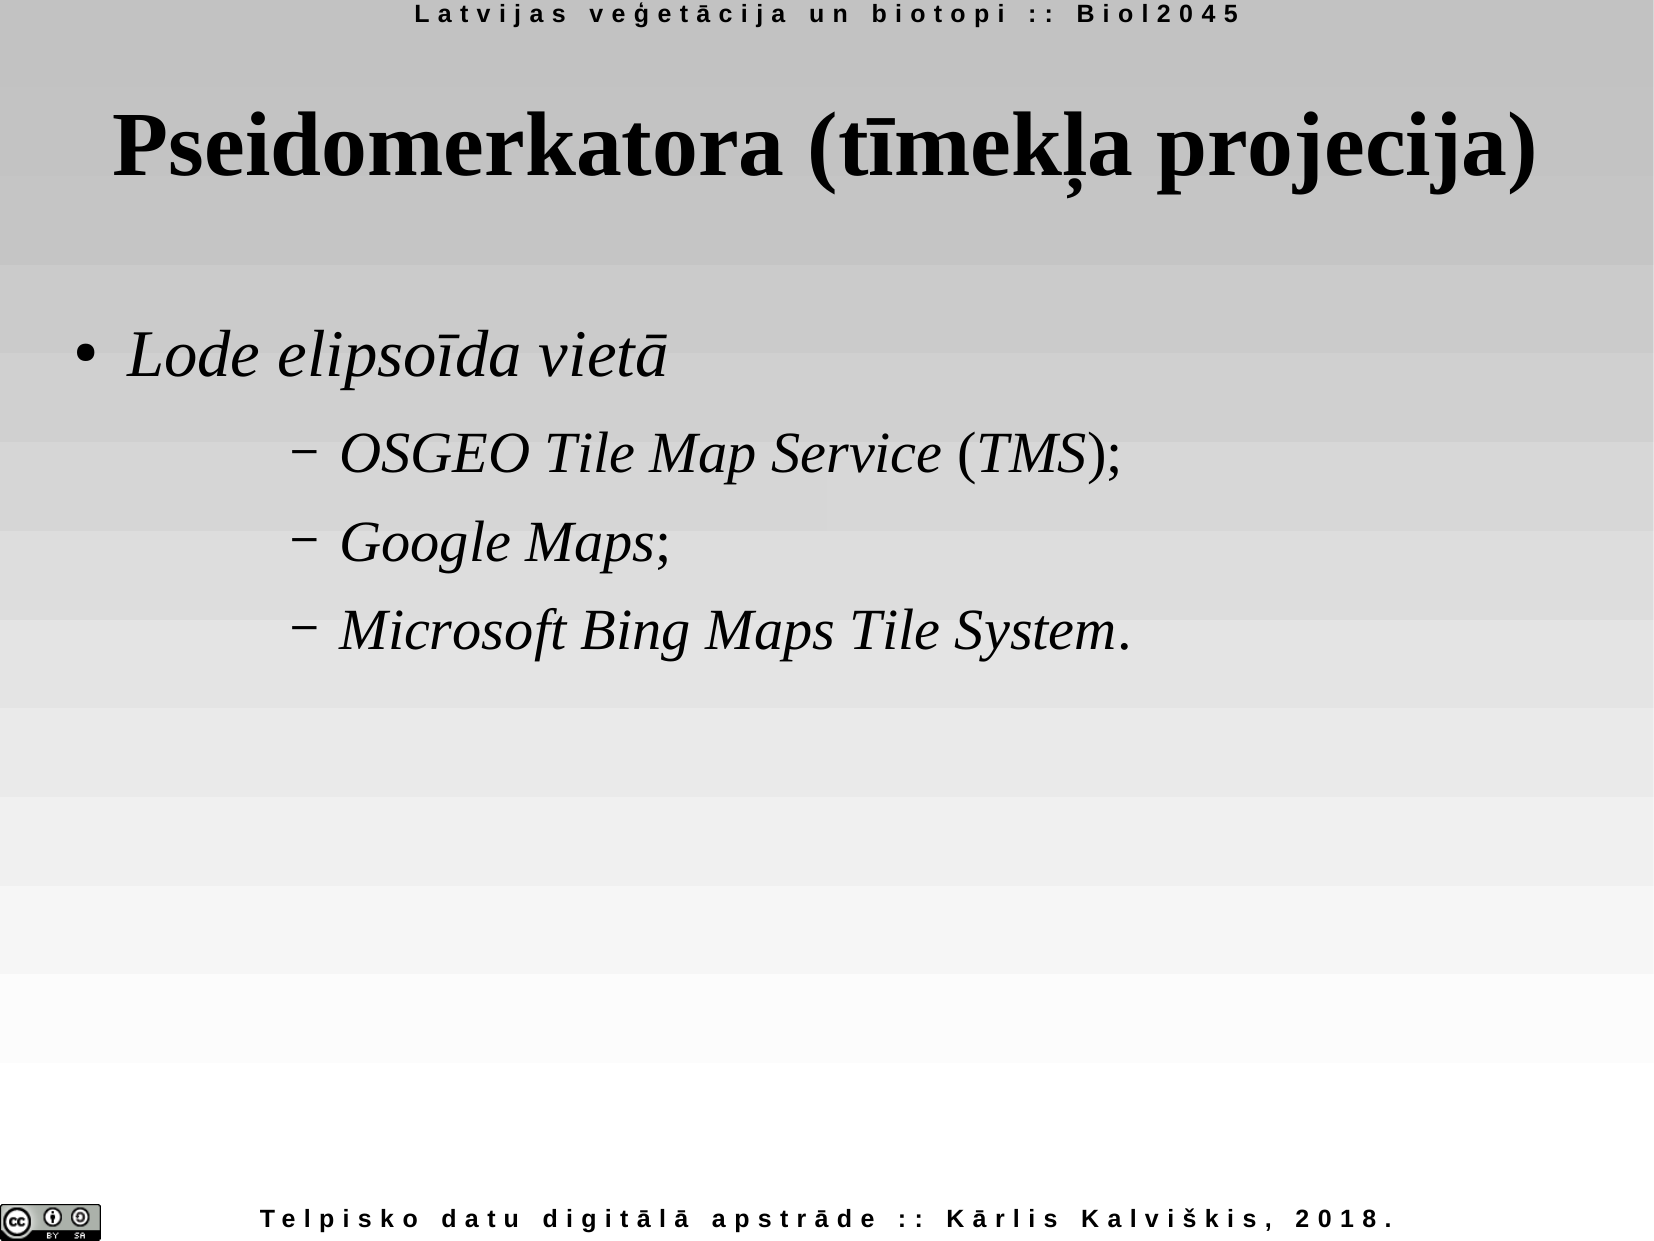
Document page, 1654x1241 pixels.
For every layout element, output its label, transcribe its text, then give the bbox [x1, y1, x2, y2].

title Pseidomerkatora (tīmekļa projecija) [0, 1, 1654, 287]
list Lode elipsoīda vietā OSGEO Tile Map Service (TMS); Google Maps; Microsoft Bing Maps Tile System. [56, 317, 1600, 1175]
picture [0, 287, 1654, 1241]
